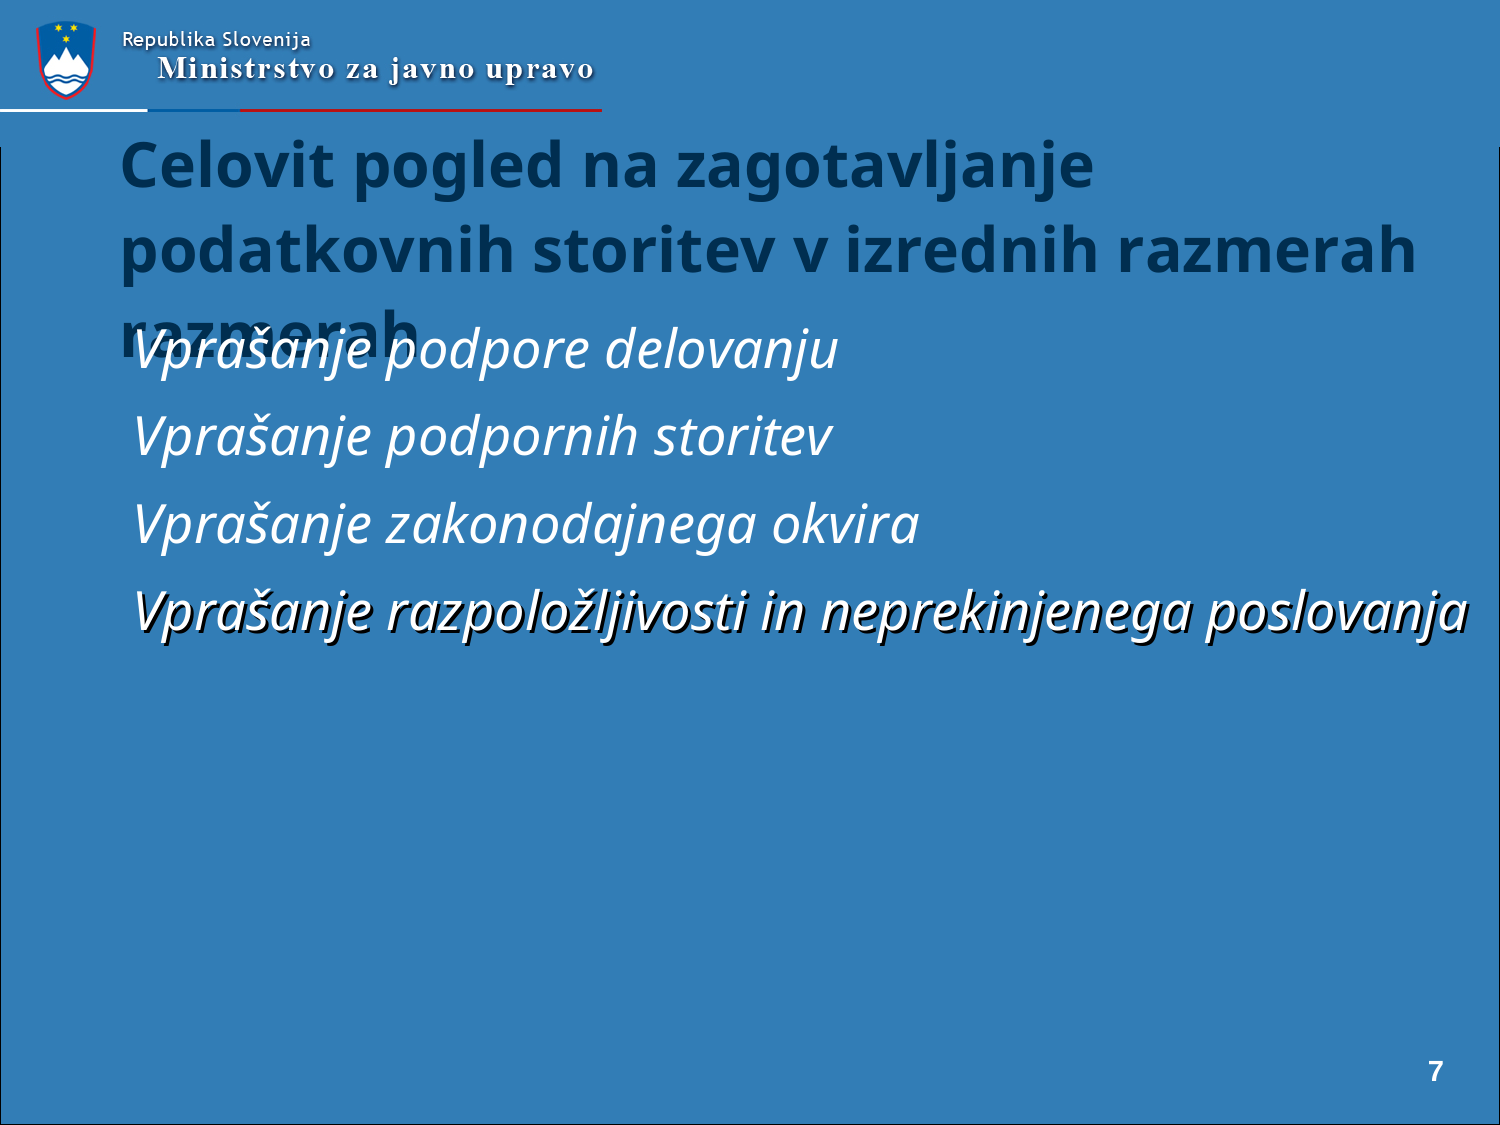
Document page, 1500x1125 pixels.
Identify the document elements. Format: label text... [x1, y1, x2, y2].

picture [0, 0, 1500, 147]
list Vprašanje podpore delovanju Vprašanje podpornih storitev Vprašanje zakonodajnega okvira Vprašanje razpoložljivosti in neprekinjenega poslovanja [117, 302, 1500, 883]
title Celovit pogled na zagotavljanje podatkovnih storitev v izrednih razmerah razmerah [104, 113, 1464, 279]
